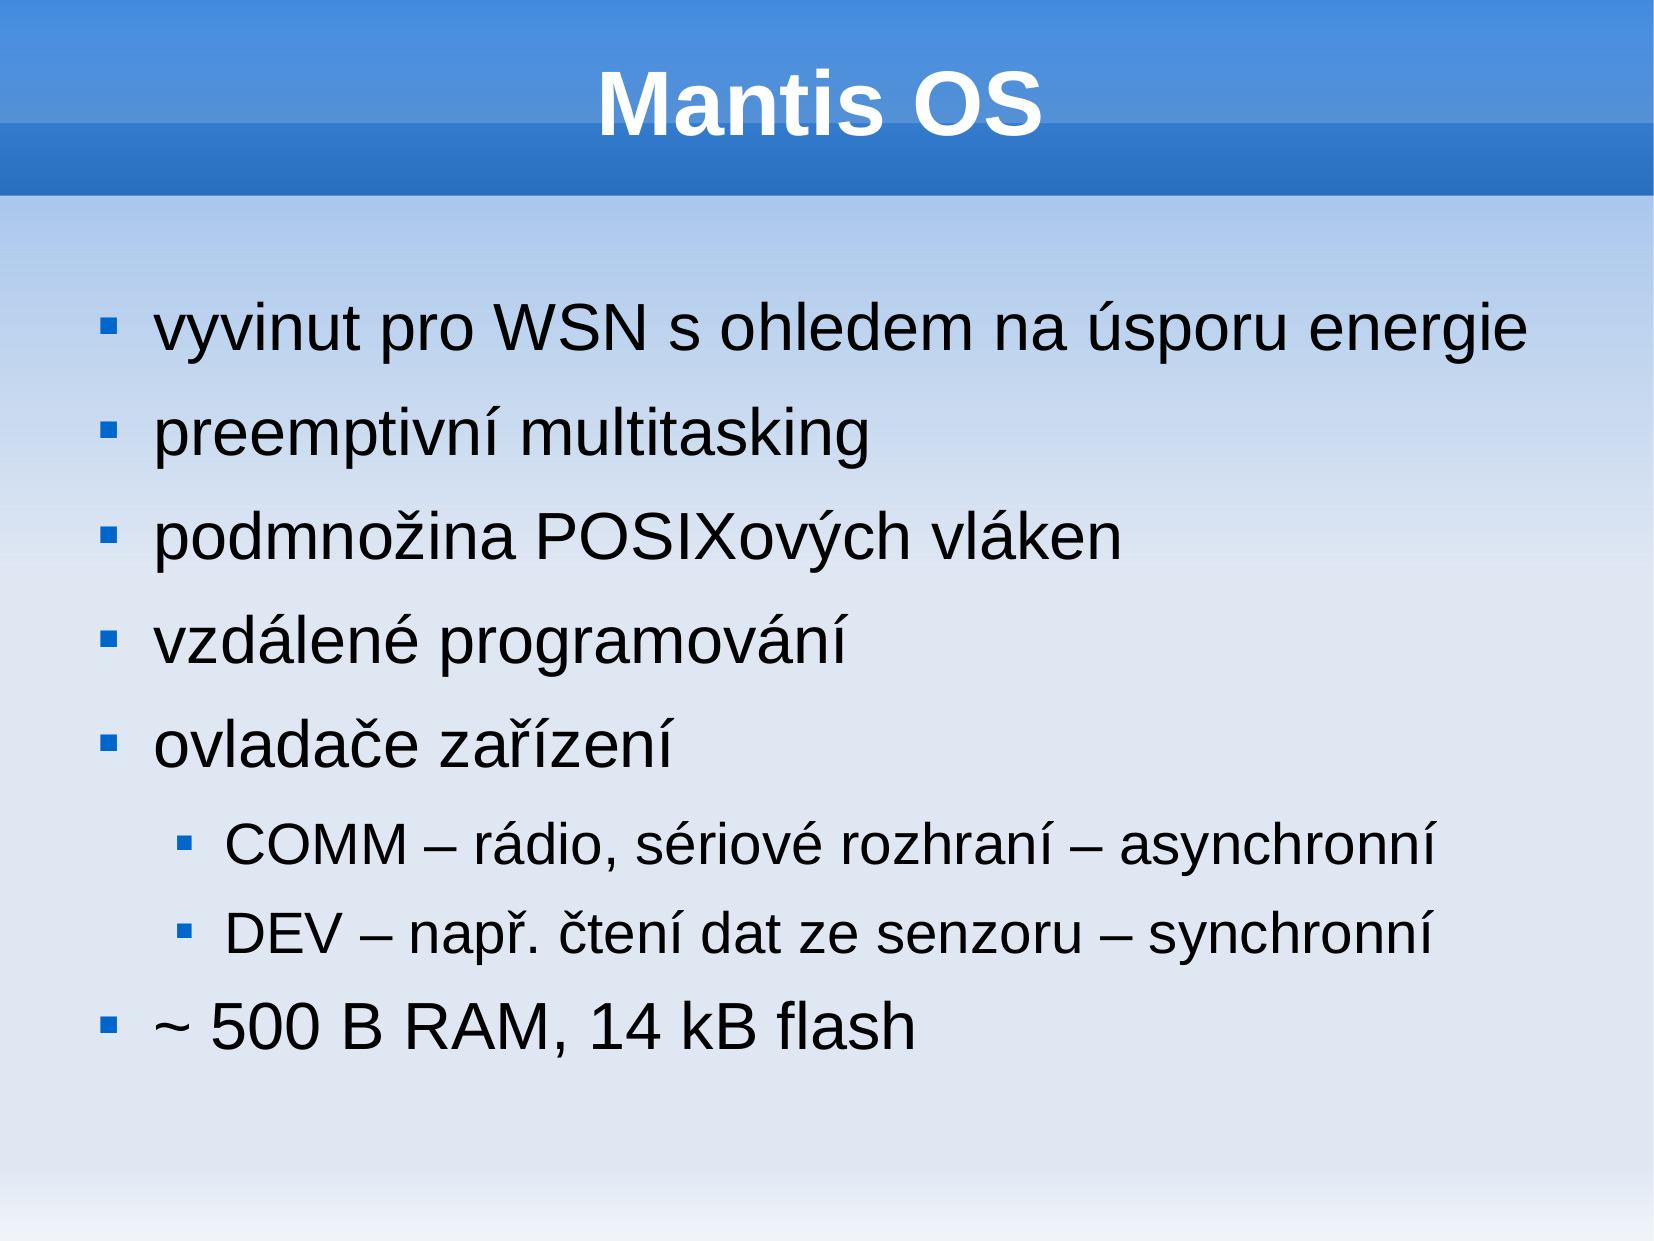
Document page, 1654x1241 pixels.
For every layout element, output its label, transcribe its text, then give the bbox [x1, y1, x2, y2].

picture [0, 0, 1654, 1241]
title Mantis OS [76, 0, 1565, 208]
list vyvinut pro WSN s ohledem na úsporu energie preemptivní multitasking podmnožina POSIXových vláken vzdálené programování ovladače zařízení COMM – rádio, sériové rozhraní – asynchronní DEV – např. čtení dat ze senzoru – synchronní ~ 500 B RAM, 14 kB flash [82, 290, 1571, 1109]
